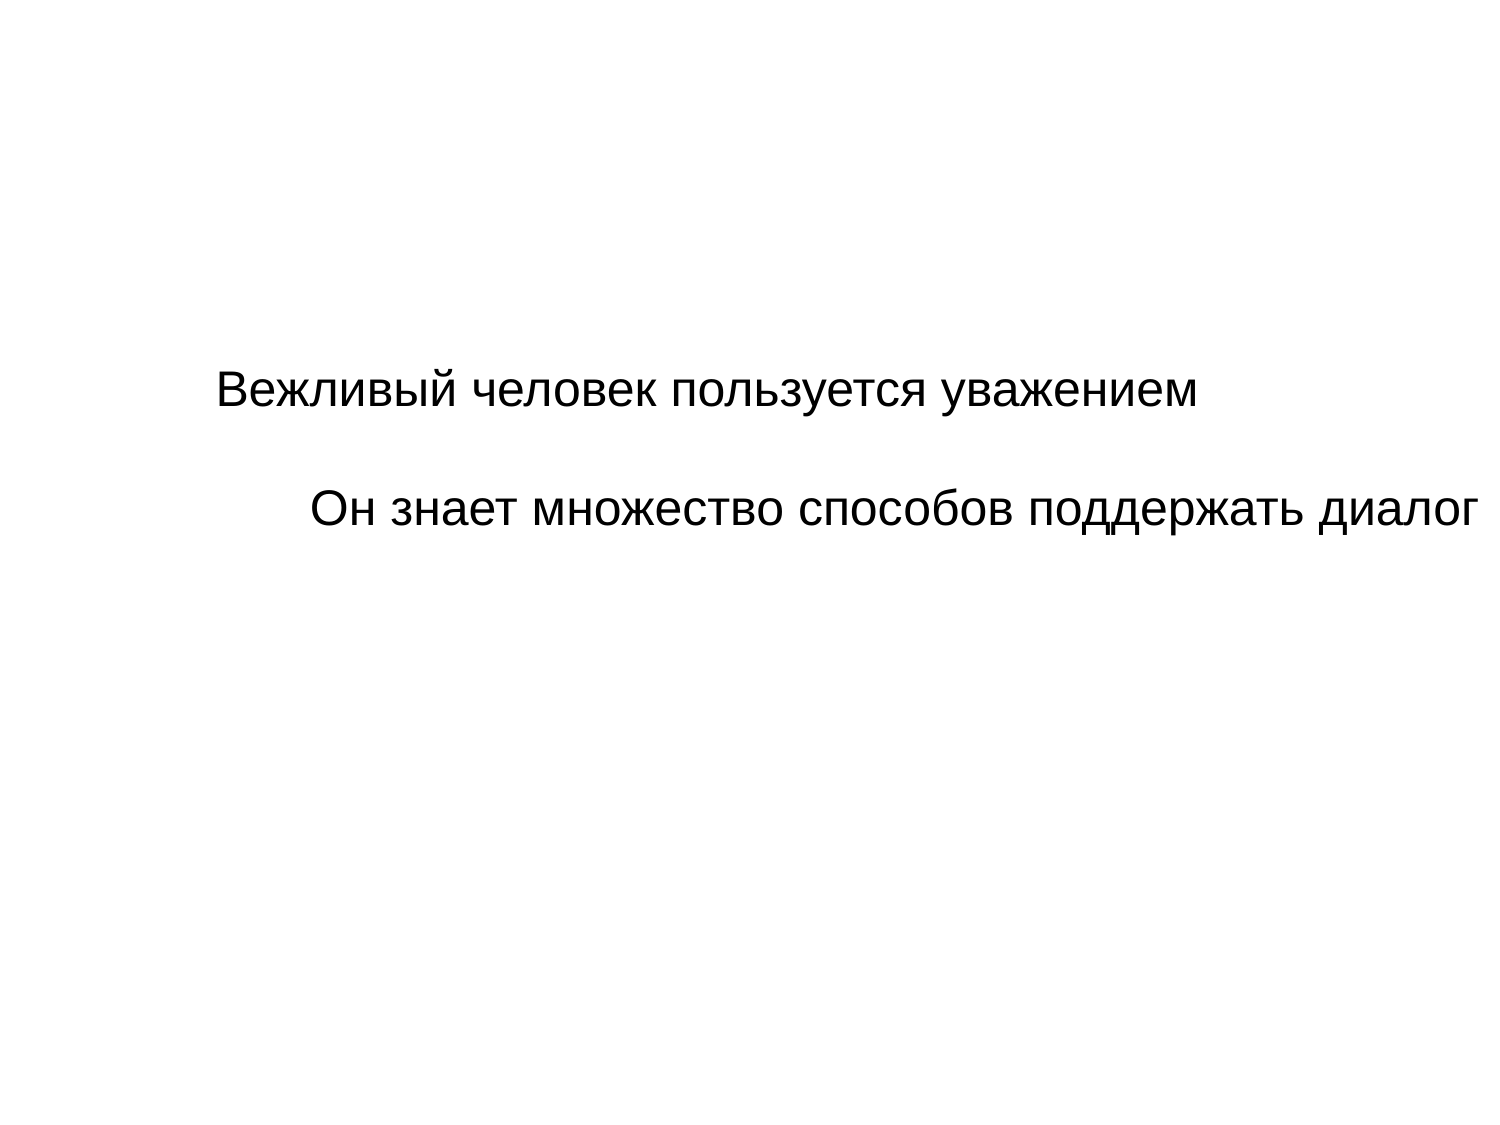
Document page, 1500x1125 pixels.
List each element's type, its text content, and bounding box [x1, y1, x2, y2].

text_box Он знает множество способов поддержать диалог [295, 472, 1158, 638]
text_box Вежливый человек пользуется уважением [200, 354, 1500, 461]
